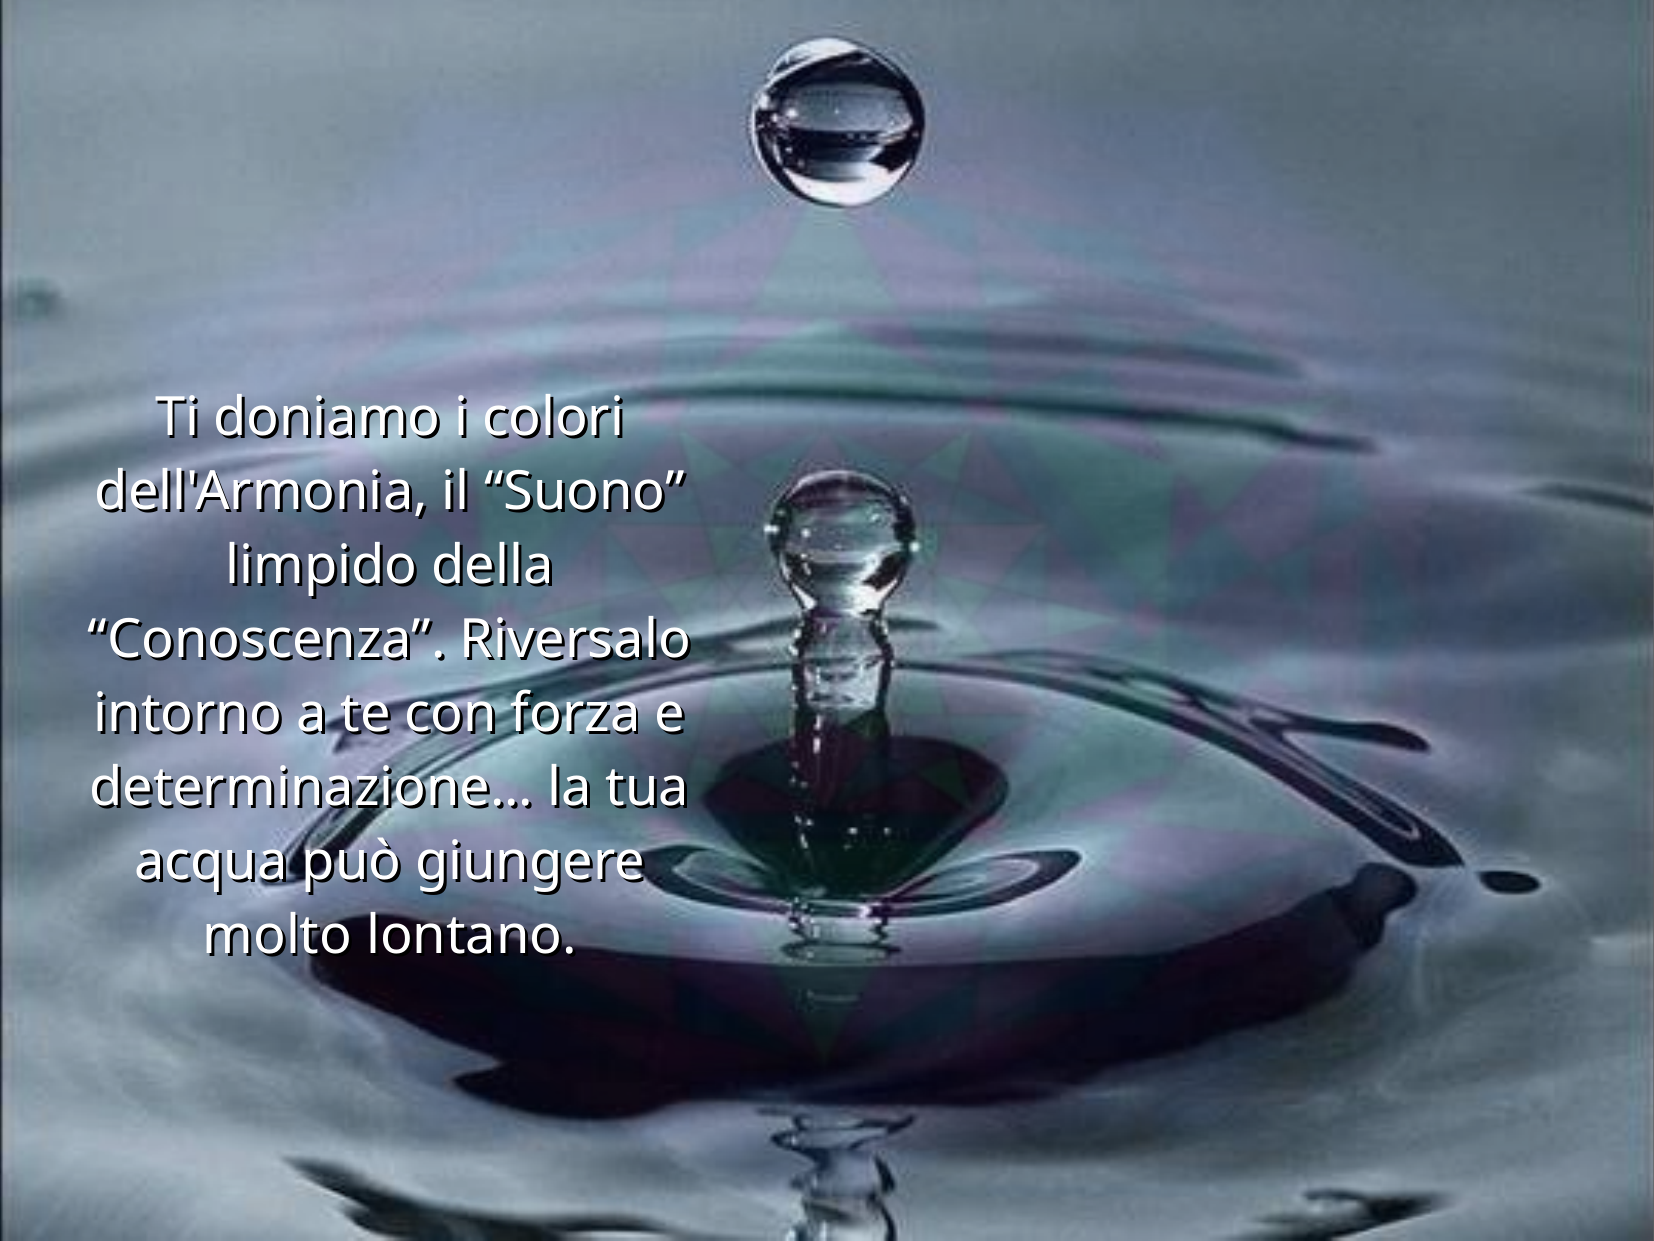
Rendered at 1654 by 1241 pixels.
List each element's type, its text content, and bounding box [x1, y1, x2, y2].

picture [0, 0, 1654, 1241]
title Ti doniamo i colori dell'Armonia, il “Suono” limpido della “Conoscenza”. Riversalo intorno a te con forza e determinazione... la tua acqua può giungere molto lontano. [73, 322, 706, 1026]
